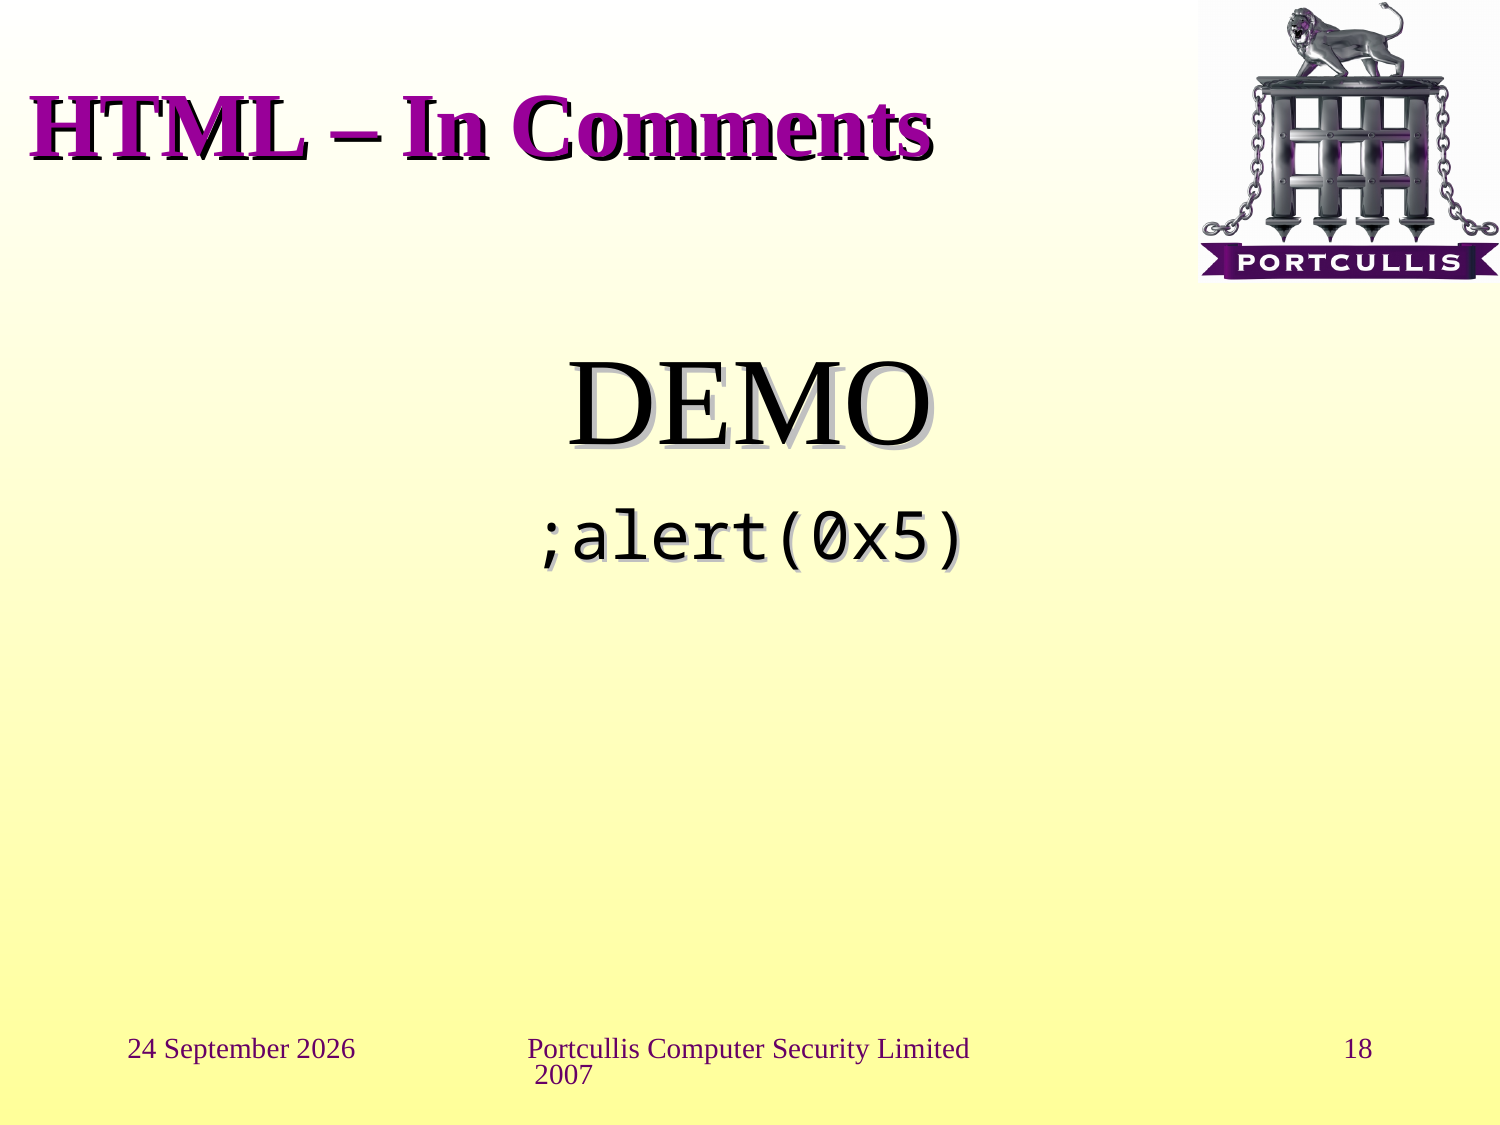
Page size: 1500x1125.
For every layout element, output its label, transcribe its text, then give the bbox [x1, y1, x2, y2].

title HTML – In Comments [0, 0, 963, 250]
list DEMO ;alert(0x5) [112, 324, 1388, 1001]
picture [1198, 0, 1500, 283]
